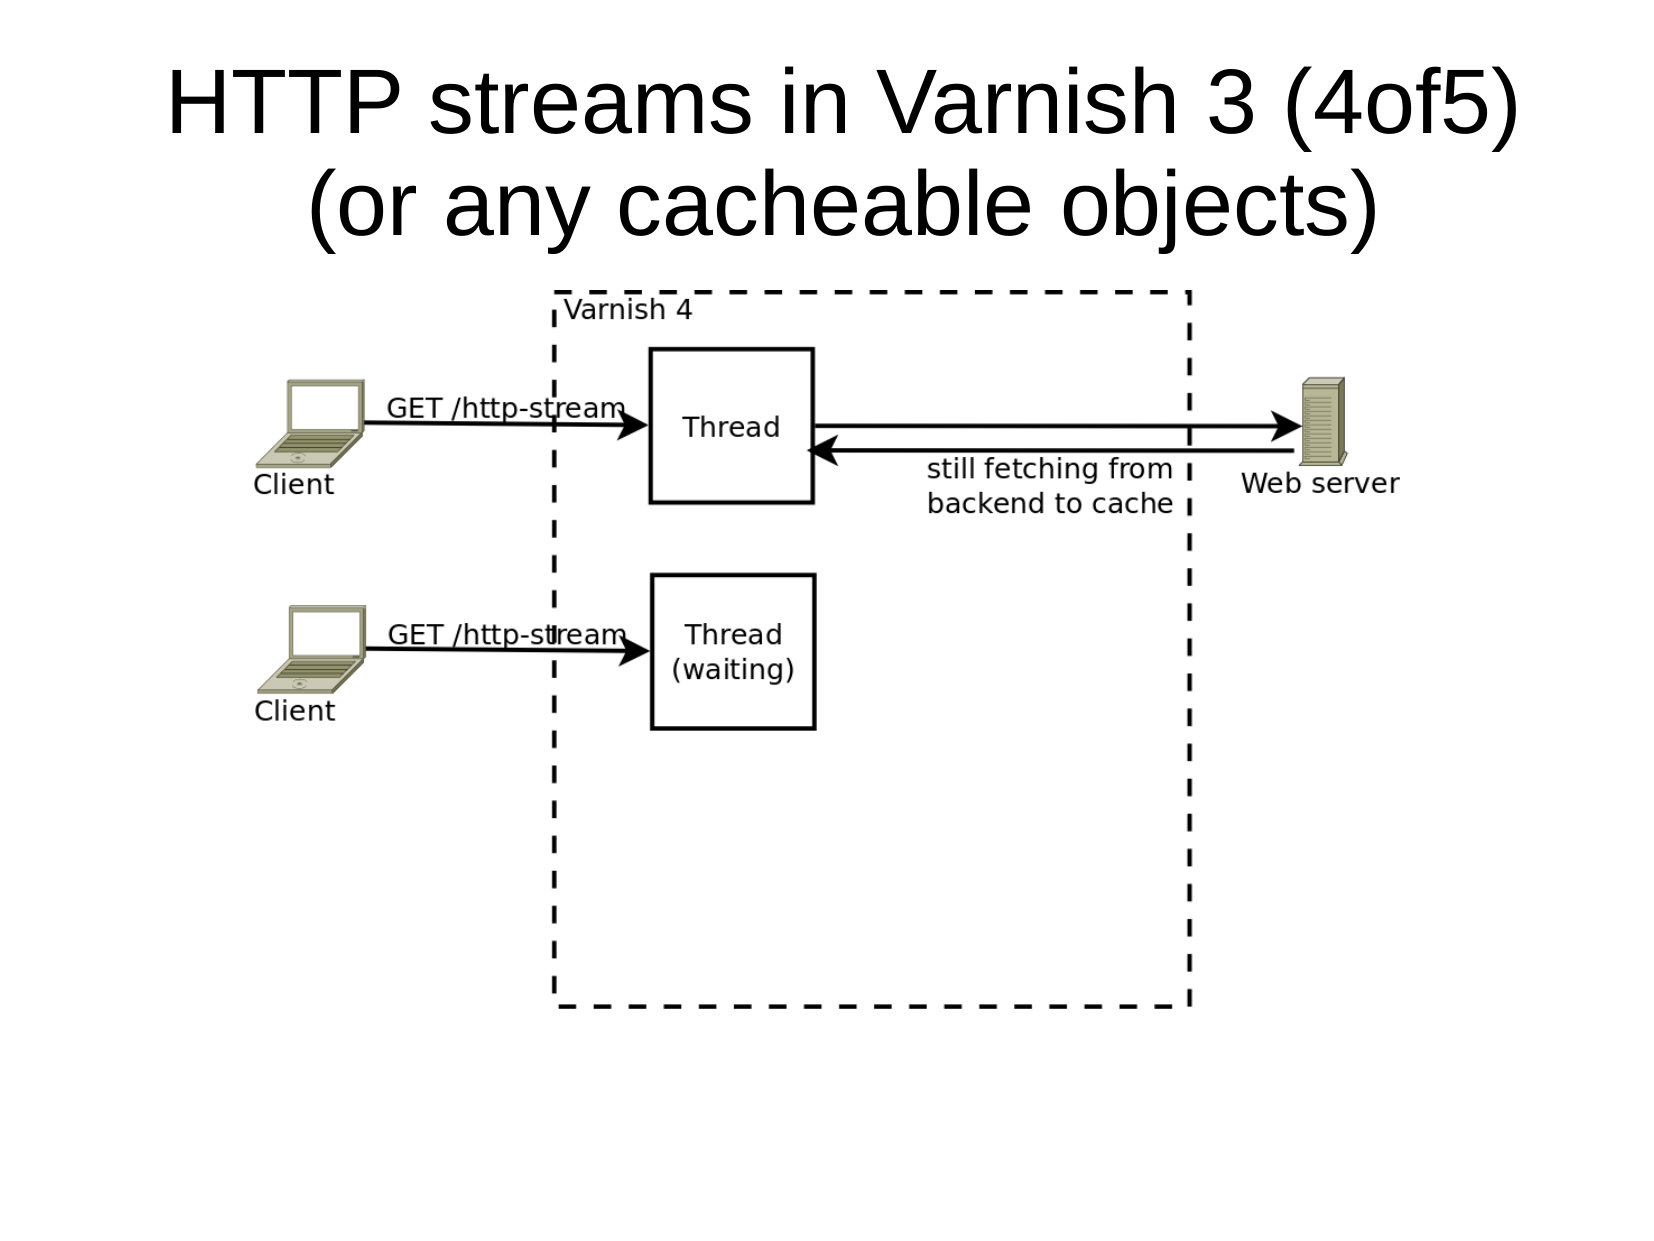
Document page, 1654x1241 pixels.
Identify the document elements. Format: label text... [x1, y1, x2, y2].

picture [253, 290, 1401, 1010]
title HTTP streams in Varnish 3 (4of5) (or any cacheable objects) [82, 49, 1571, 257]
